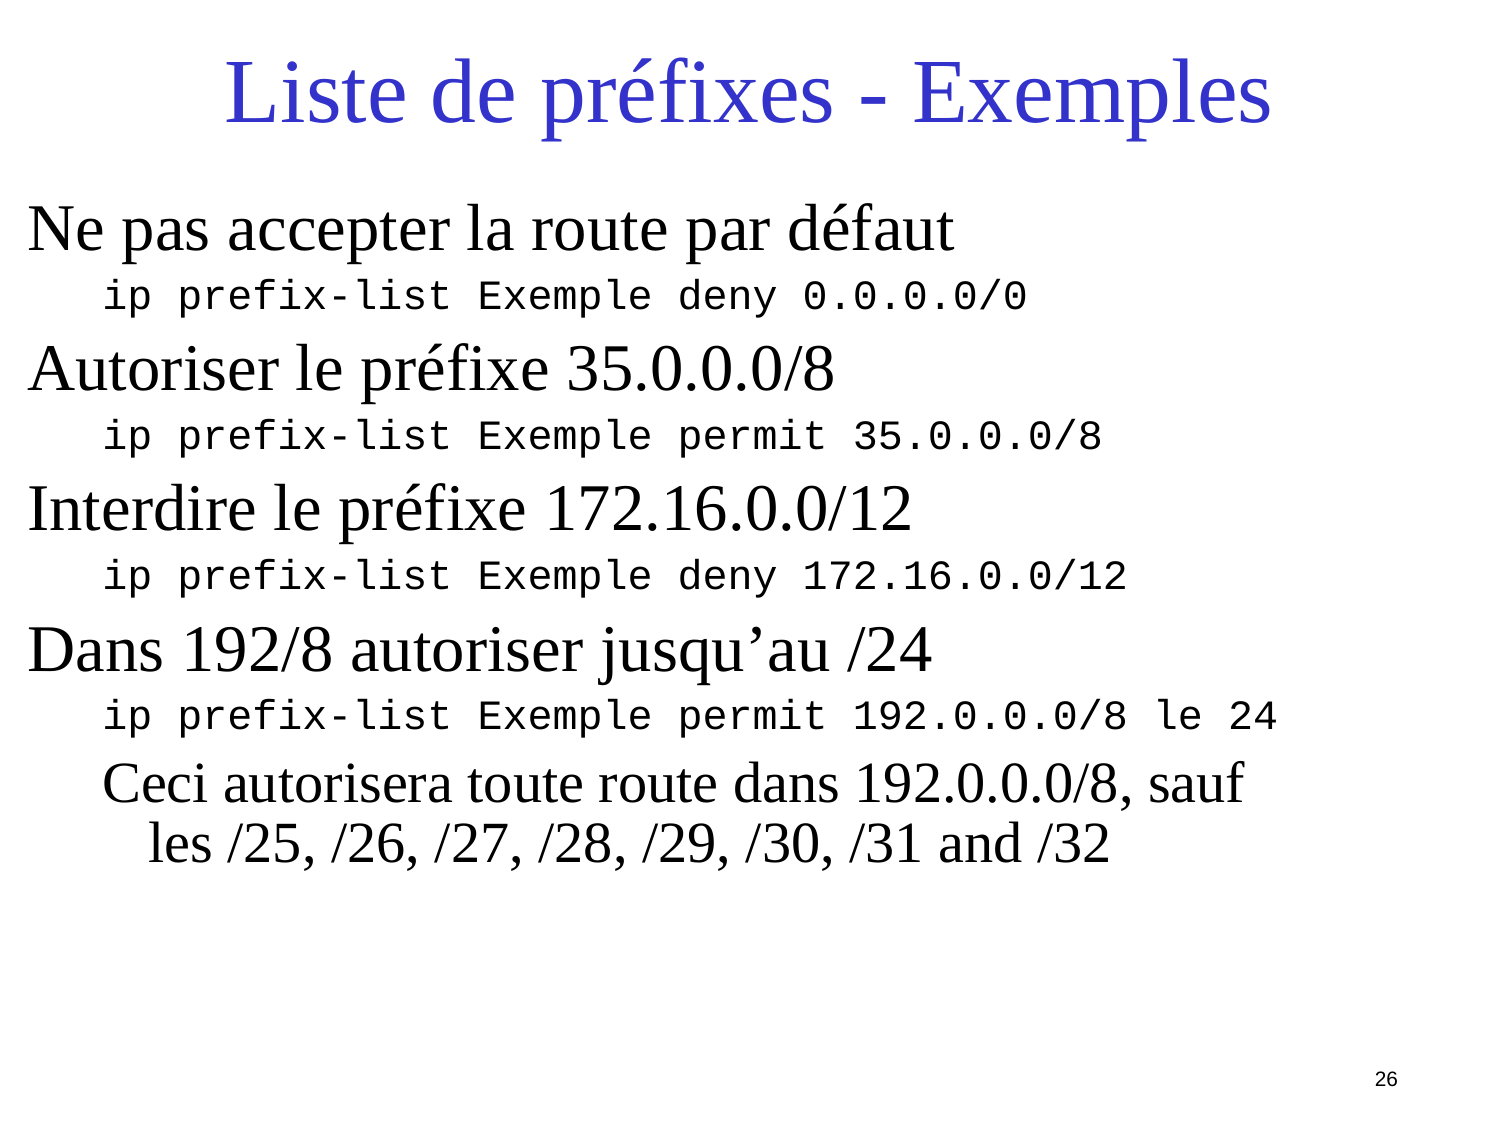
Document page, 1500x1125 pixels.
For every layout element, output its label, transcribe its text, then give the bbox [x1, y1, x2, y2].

title Liste de préfixes - Exemples [112, 0, 1388, 187]
list Ne pas accepter la route par défaut ip prefix-list Exemple deny 0.0.0.0/0 Autoriser le préfixe 35.0.0.0/8 ip prefix-list Exemple permit 35.0.0.0/8 Interdire le préfixe 172.16.0.0/12 ip prefix-list Exemple deny 172.16.0.0/12 Dans 192/8 autoriser jusqu’au /24 ip prefix-list Exemple permit 192.0.0.0/8 le 24 Ceci autorisera toute route dans 192.0.0.0/8, sauf les /25, /26, /27, /28, /29, /30, /31 and /32 [12, 187, 1388, 1101]
